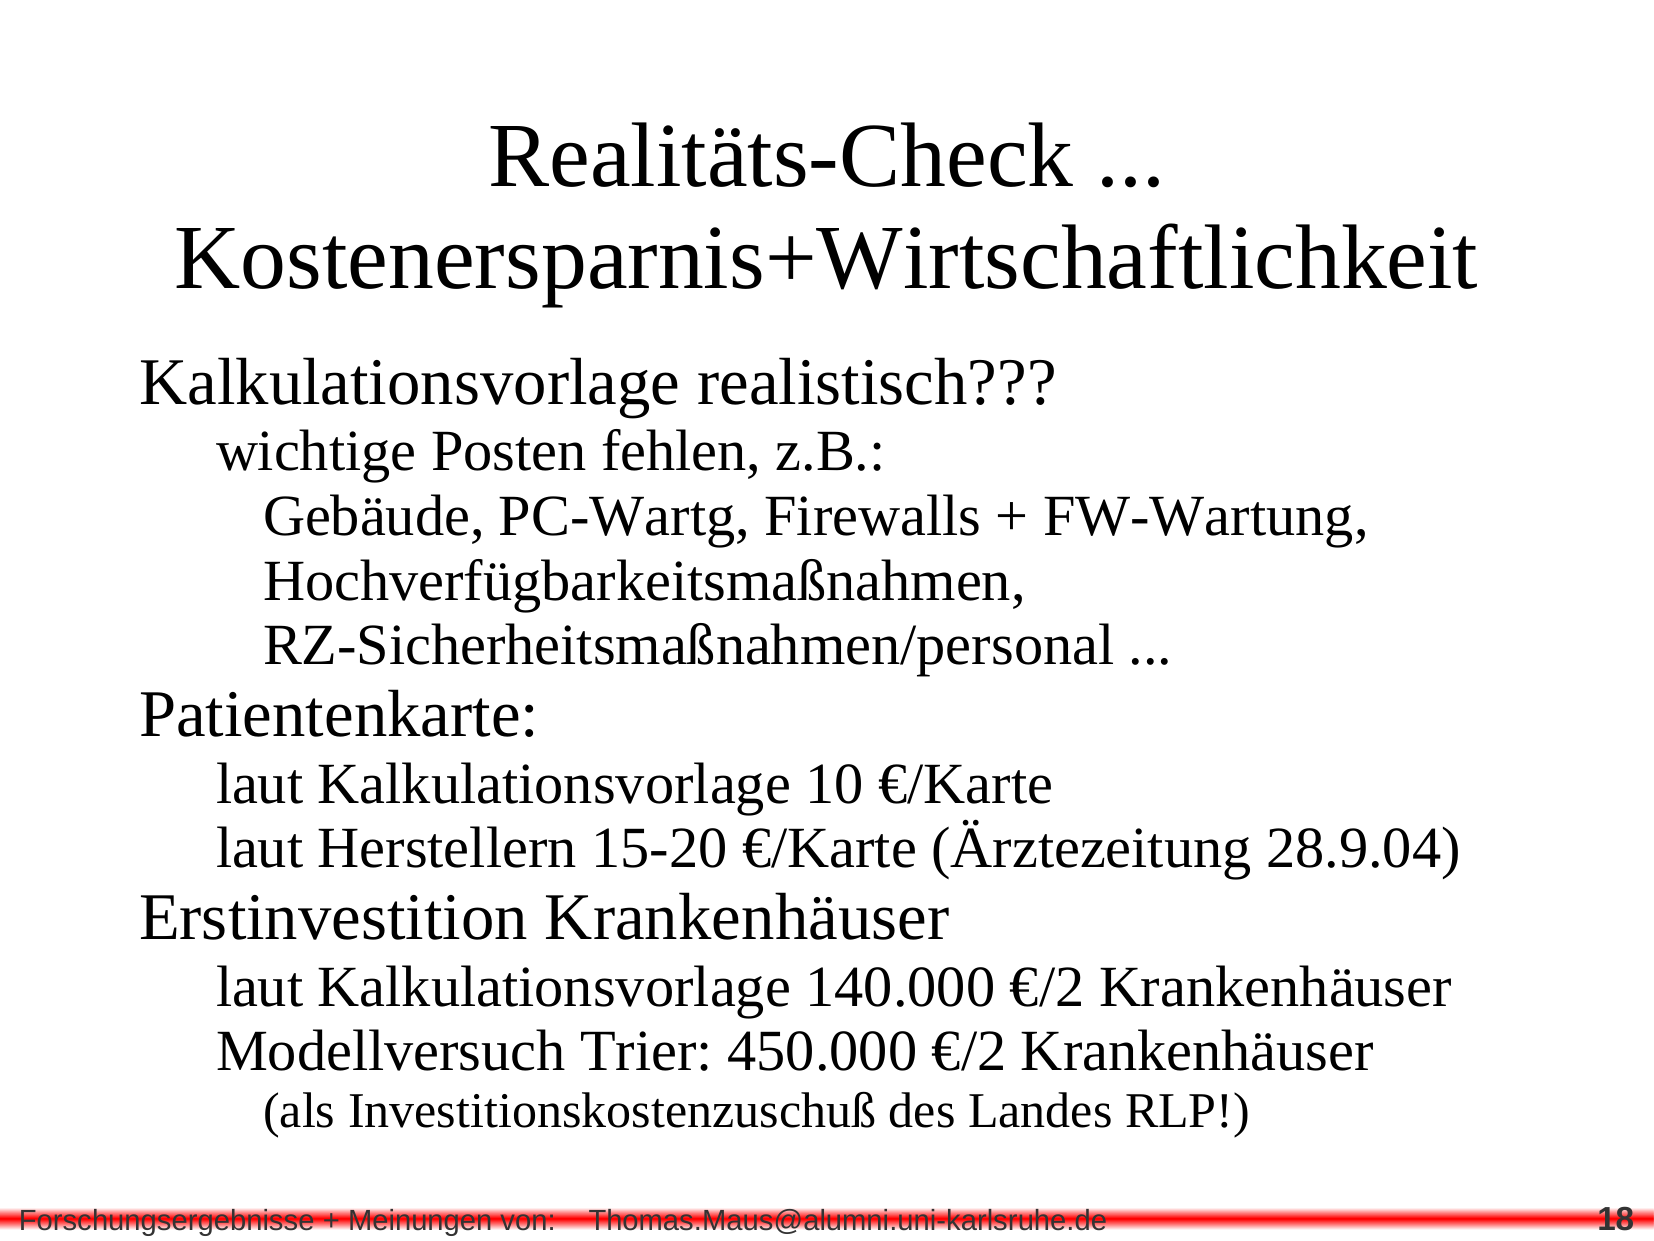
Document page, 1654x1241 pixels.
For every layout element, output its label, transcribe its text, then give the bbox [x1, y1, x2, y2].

title Realitäts-Check ... Kostenersparnis+Wirtschaftlichkeit [121, 95, 1534, 318]
list Kalkulationsvorlage realistisch??? wichtige Posten fehlen, z.B.: Gebäude, PC-Wartg, Firewalls + FW-Wartung, Hochverfügbarkeitsmaßnahmen, RZ-Sicherheitsmaßnahmen/personal ... Patientenkarte: laut Kalkulationsvorlage 10 €/Karte laut Herstellern 15-20 €/Karte (Ärztezeitung 28.9.04) Erstinvestition Krankenhäuser laut Kalkulationsvorlage 140.000 €/2 Krankenhäuser Modellversuch Trier: 450.000 €/2 Krankenhäuser (als Investitionskostenzuschuß des Landes RLP!) [121, 344, 1534, 1212]
